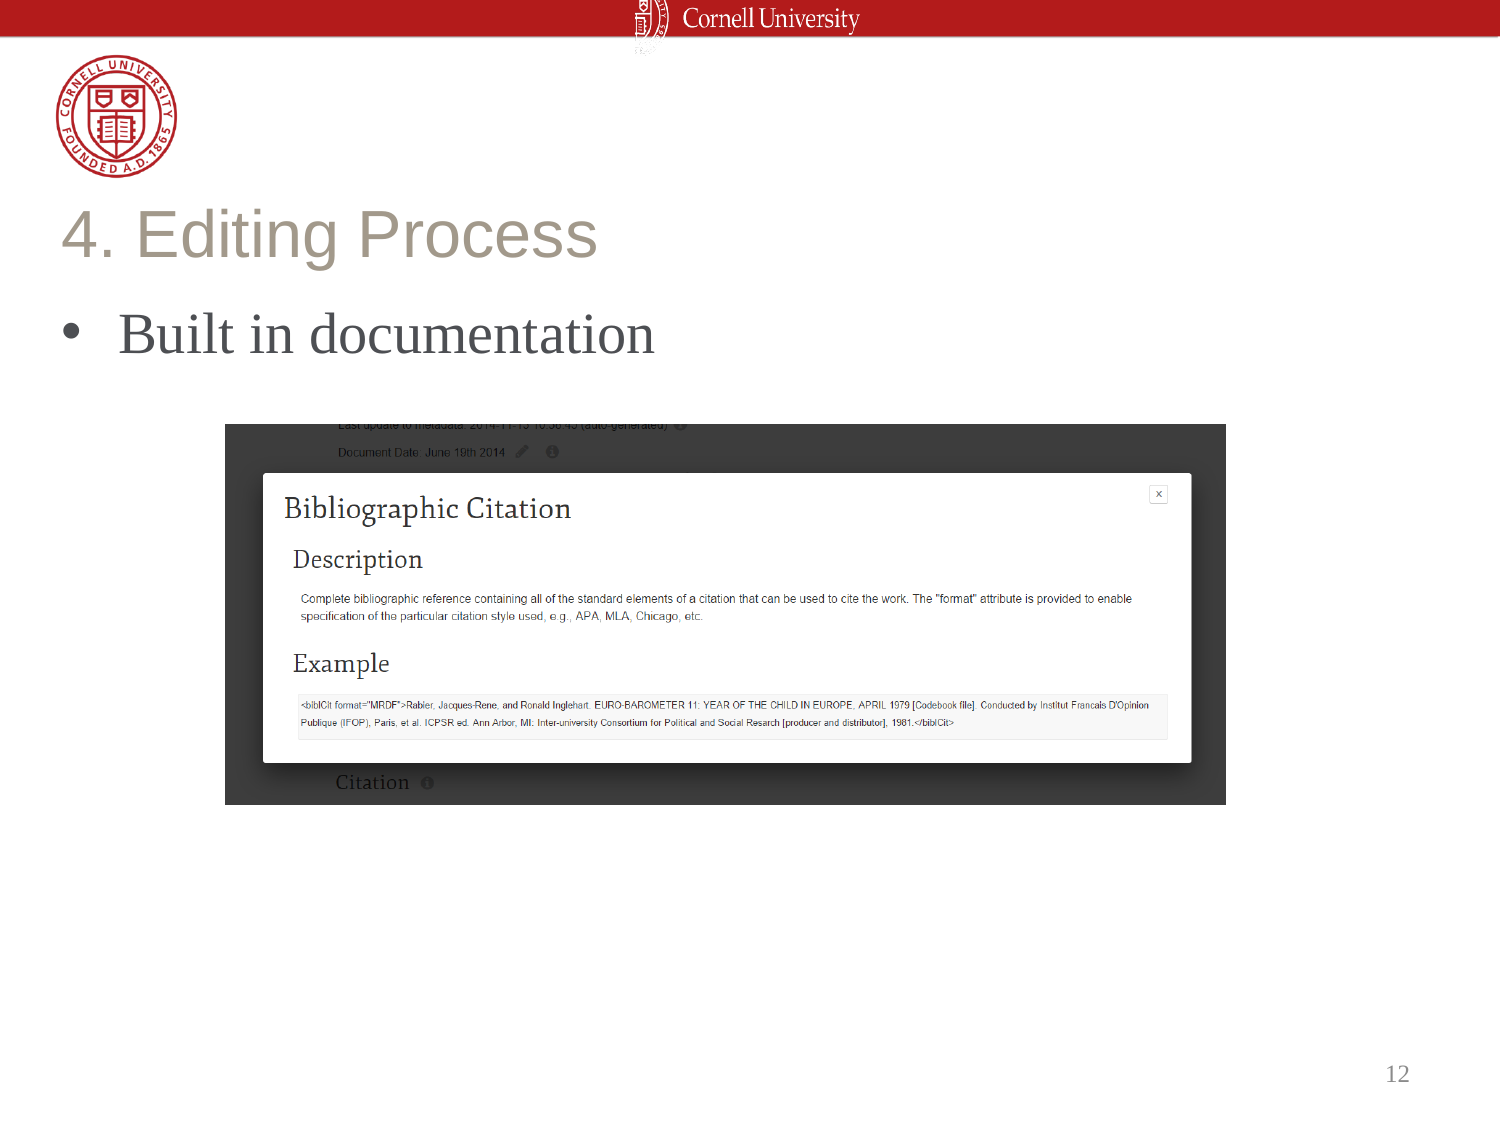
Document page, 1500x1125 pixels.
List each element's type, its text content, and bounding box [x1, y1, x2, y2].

list Built in documentation [46, 287, 1471, 400]
picture [50, 50, 195, 174]
title 4. Editing Process [46, 174, 1471, 287]
picture [225, 424, 1226, 805]
picture [635, 0, 860, 60]
slide_number <number> [1074, 1042, 1425, 1103]
